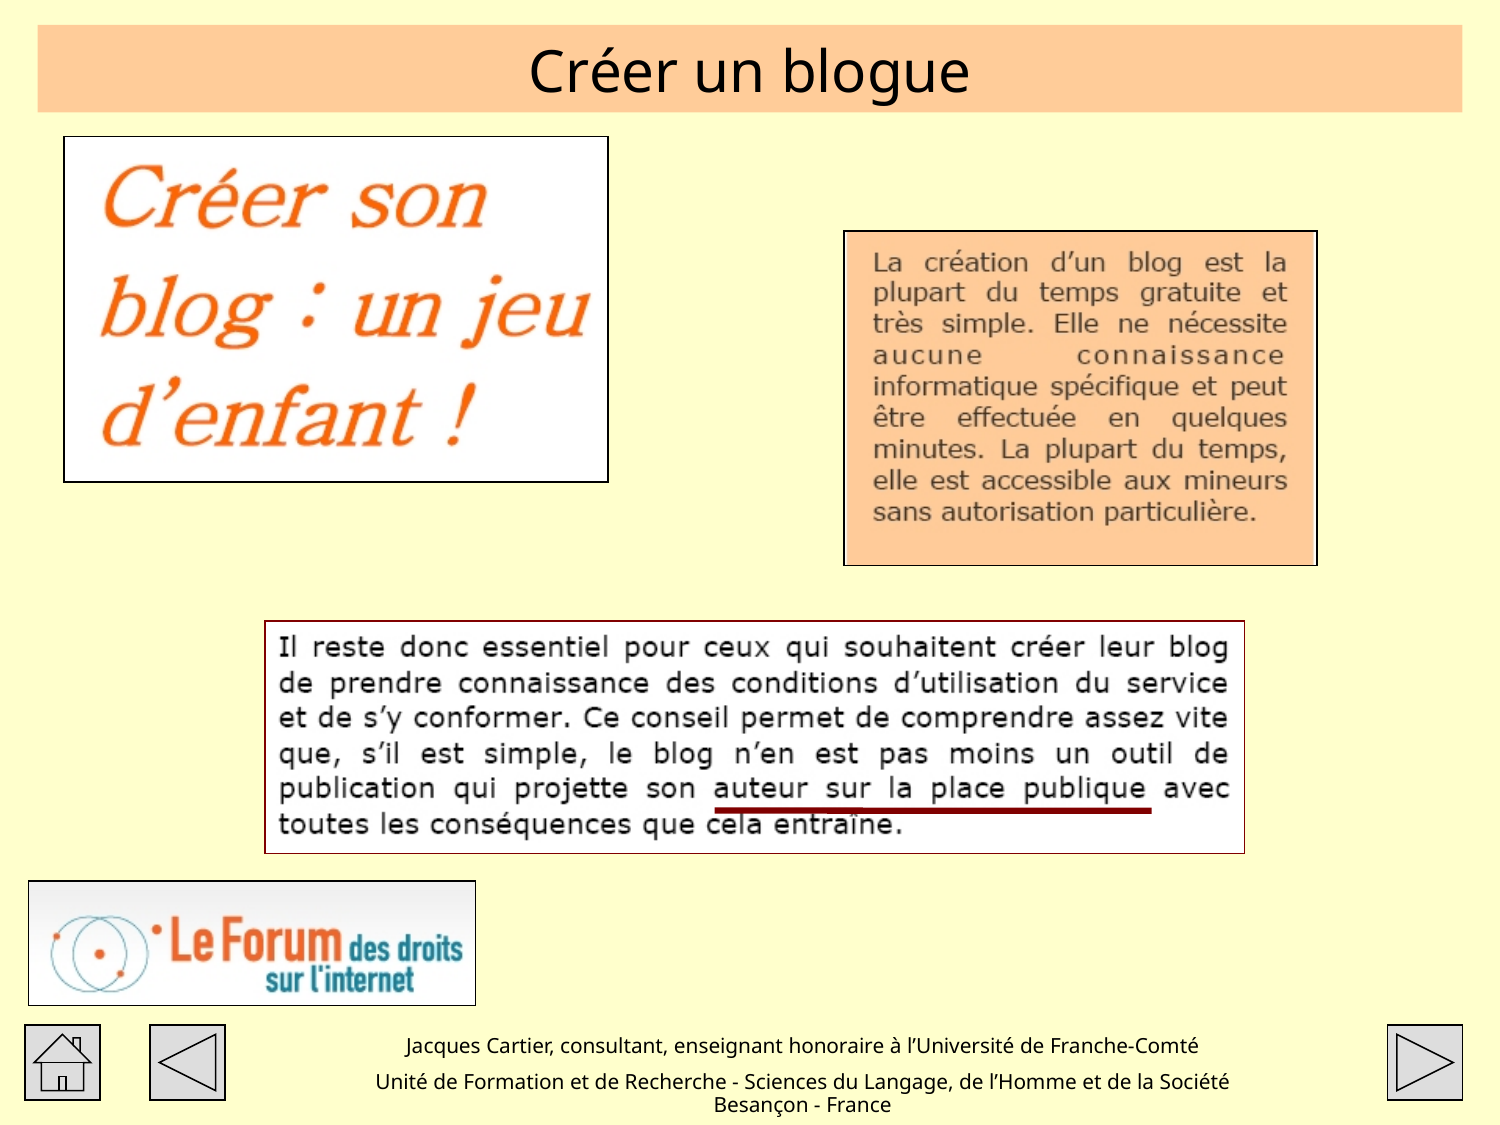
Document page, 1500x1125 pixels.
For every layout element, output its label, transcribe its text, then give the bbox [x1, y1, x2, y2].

picture [844, 231, 1317, 565]
picture [265, 621, 1244, 853]
title Créer un blogue [37, 24, 1463, 113]
picture [29, 881, 475, 1005]
picture [64, 137, 608, 482]
